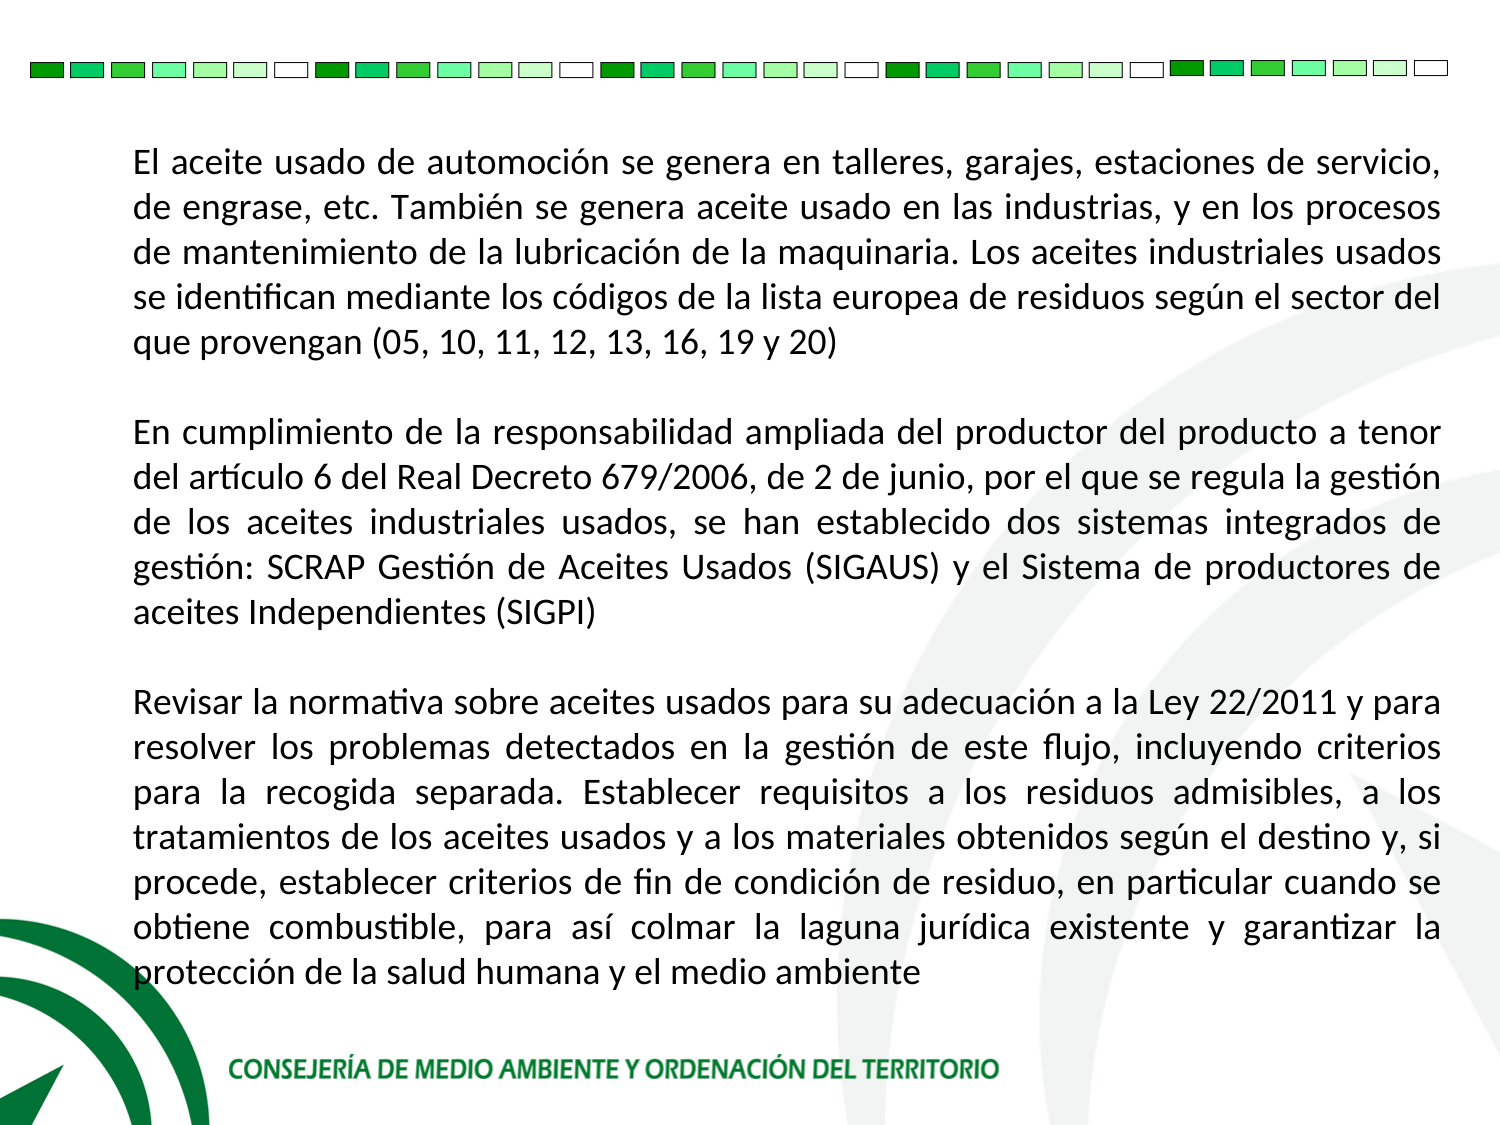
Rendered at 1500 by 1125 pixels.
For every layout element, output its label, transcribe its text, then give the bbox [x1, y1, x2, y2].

text_box El aceite usado de automoción se genera en talleres, garajes, estaciones de servicio, de engrase, etc. También se genera aceite usado en las industrias, y en los procesos de mantenimiento de la lubricación de la maquinaria. Los aceites industriales usados se identifican mediante los códigos de la lista europea de residuos según el sector del que provengan (05, 10, 11, 12, 13, 16, 19 y 20) En cumplimiento de la responsabilidad ampliada del productor del producto a tenor del artículo 6 del Real Decreto 679/2006, de 2 de junio, por el que se regula la gestión de los aceites industriales usados, se han establecido dos sistemas integrados de gestión: SCRAP Gestión de Aceites Usados (SIGAUS) y el Sistema de productores de aceites Independientes (SIGPI) Revisar la normativa sobre aceites usados para su adecuación a la Ley 22/2011 y para resolver los problemas detectados en la gestión de este flujo, incluyendo criterios para la recogida separada. Establecer requisitos a los residuos admisibles, a los tratamientos de los aceites usados y a los materiales obtenidos según el destino y, si procede, establecer criterios de fin de condición de residuo, en particular cuando se obtiene combustible, para así colmar la laguna jurídica existente y garantizar la protección de la salud humana y el medio ambiente [118, 129, 1459, 998]
picture [0, 0, 1500, 1125]
